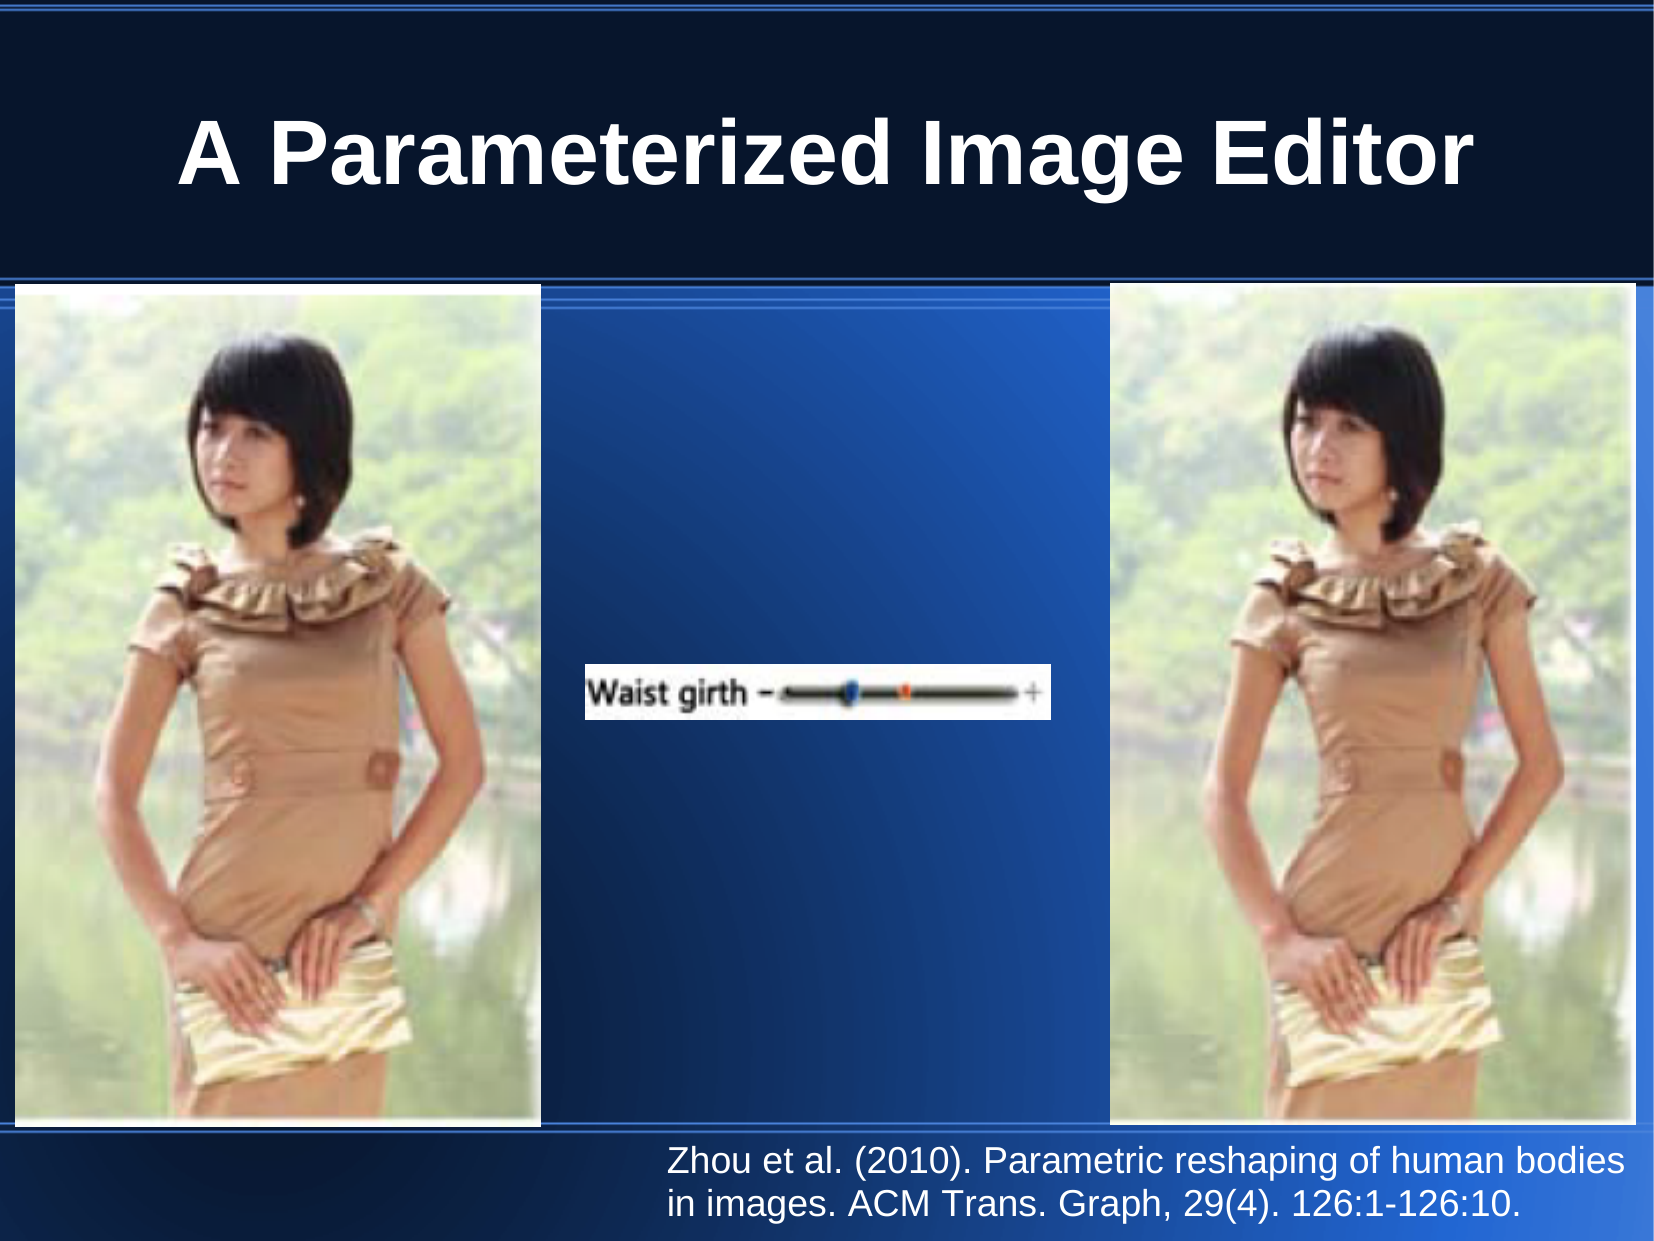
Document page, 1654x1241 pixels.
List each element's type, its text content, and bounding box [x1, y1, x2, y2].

text_box Zhou et al. (2010). Parametric reshaping of human bodies in images. ACM Trans. Graph, 29(4). 126:1-126:10. [666, 1140, 1653, 1241]
title A Parameterized Image Editor [82, 49, 1571, 257]
picture [0, 0, 1654, 1241]
